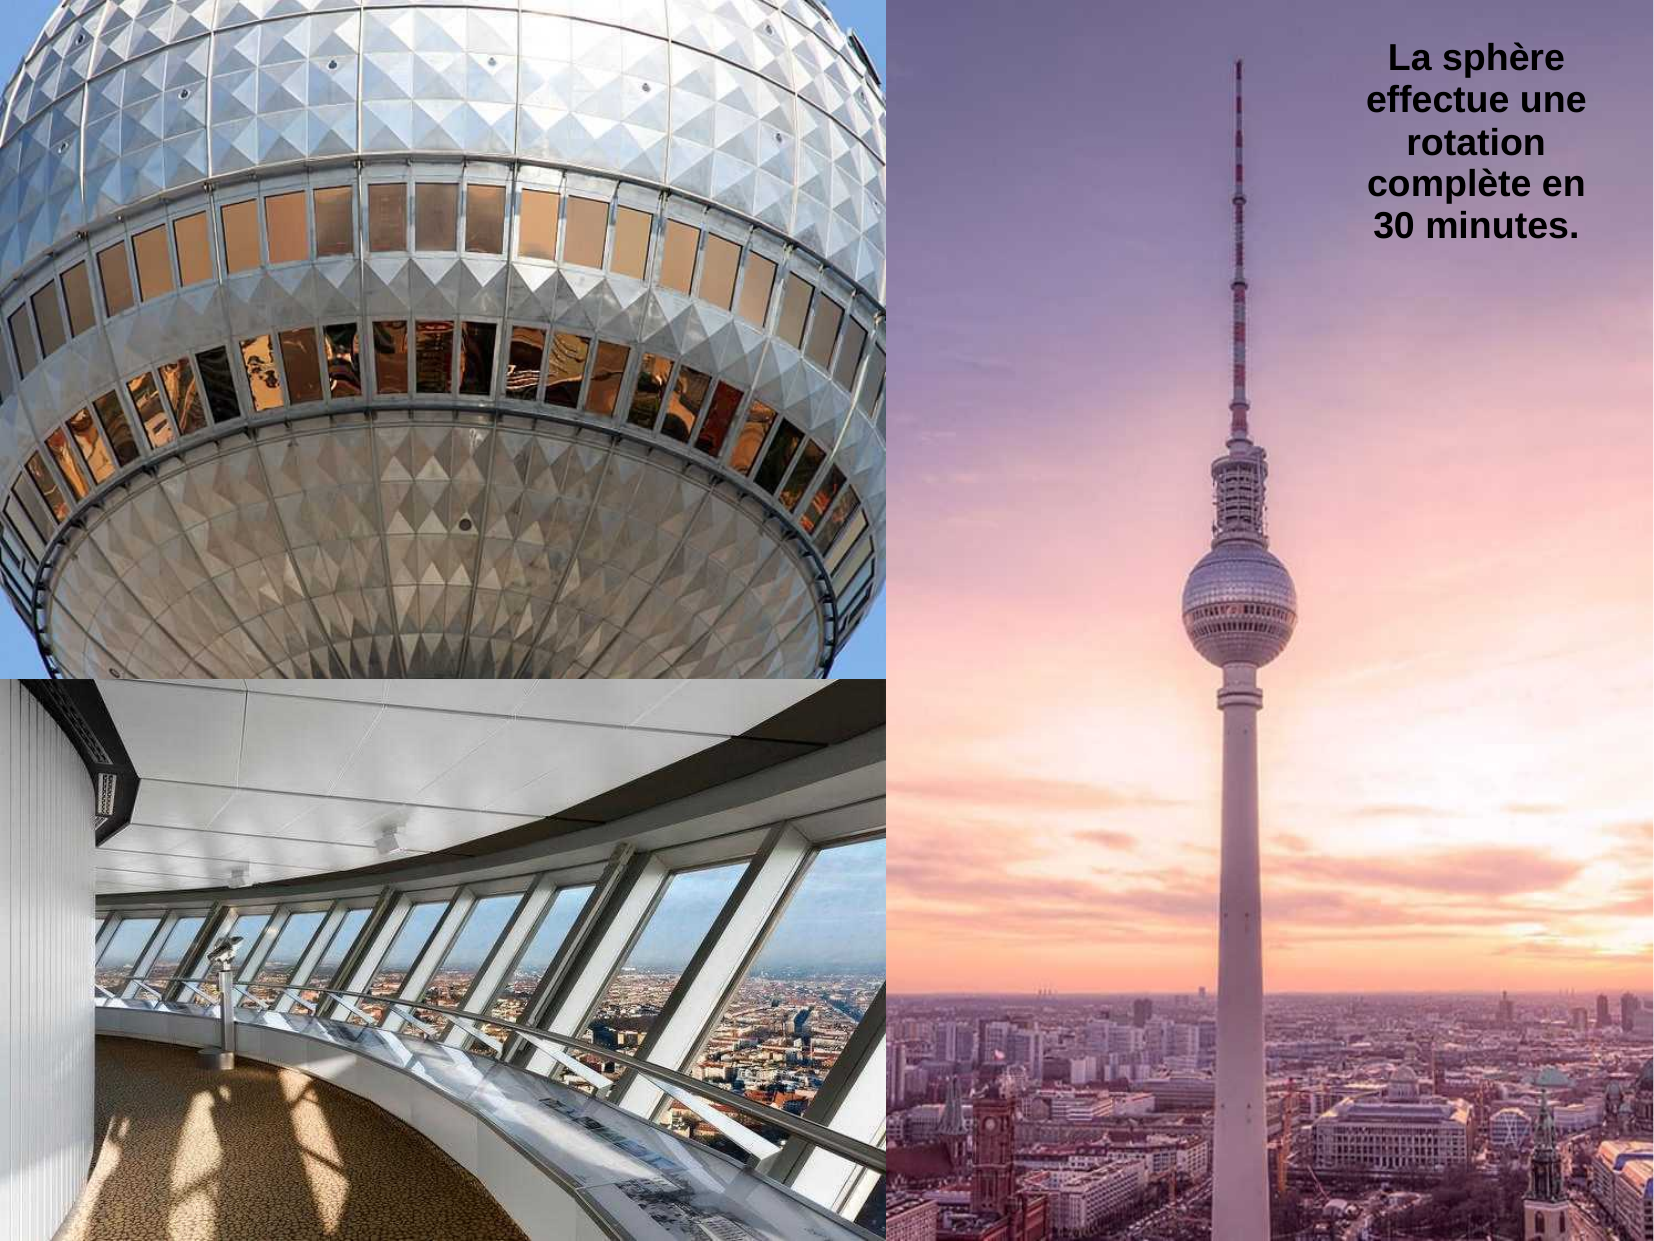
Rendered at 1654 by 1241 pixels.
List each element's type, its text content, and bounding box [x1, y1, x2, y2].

picture [0, 0, 1654, 1241]
text_box La sphère effectue une rotation complète en 30 minutes. [1328, 29, 1625, 261]
